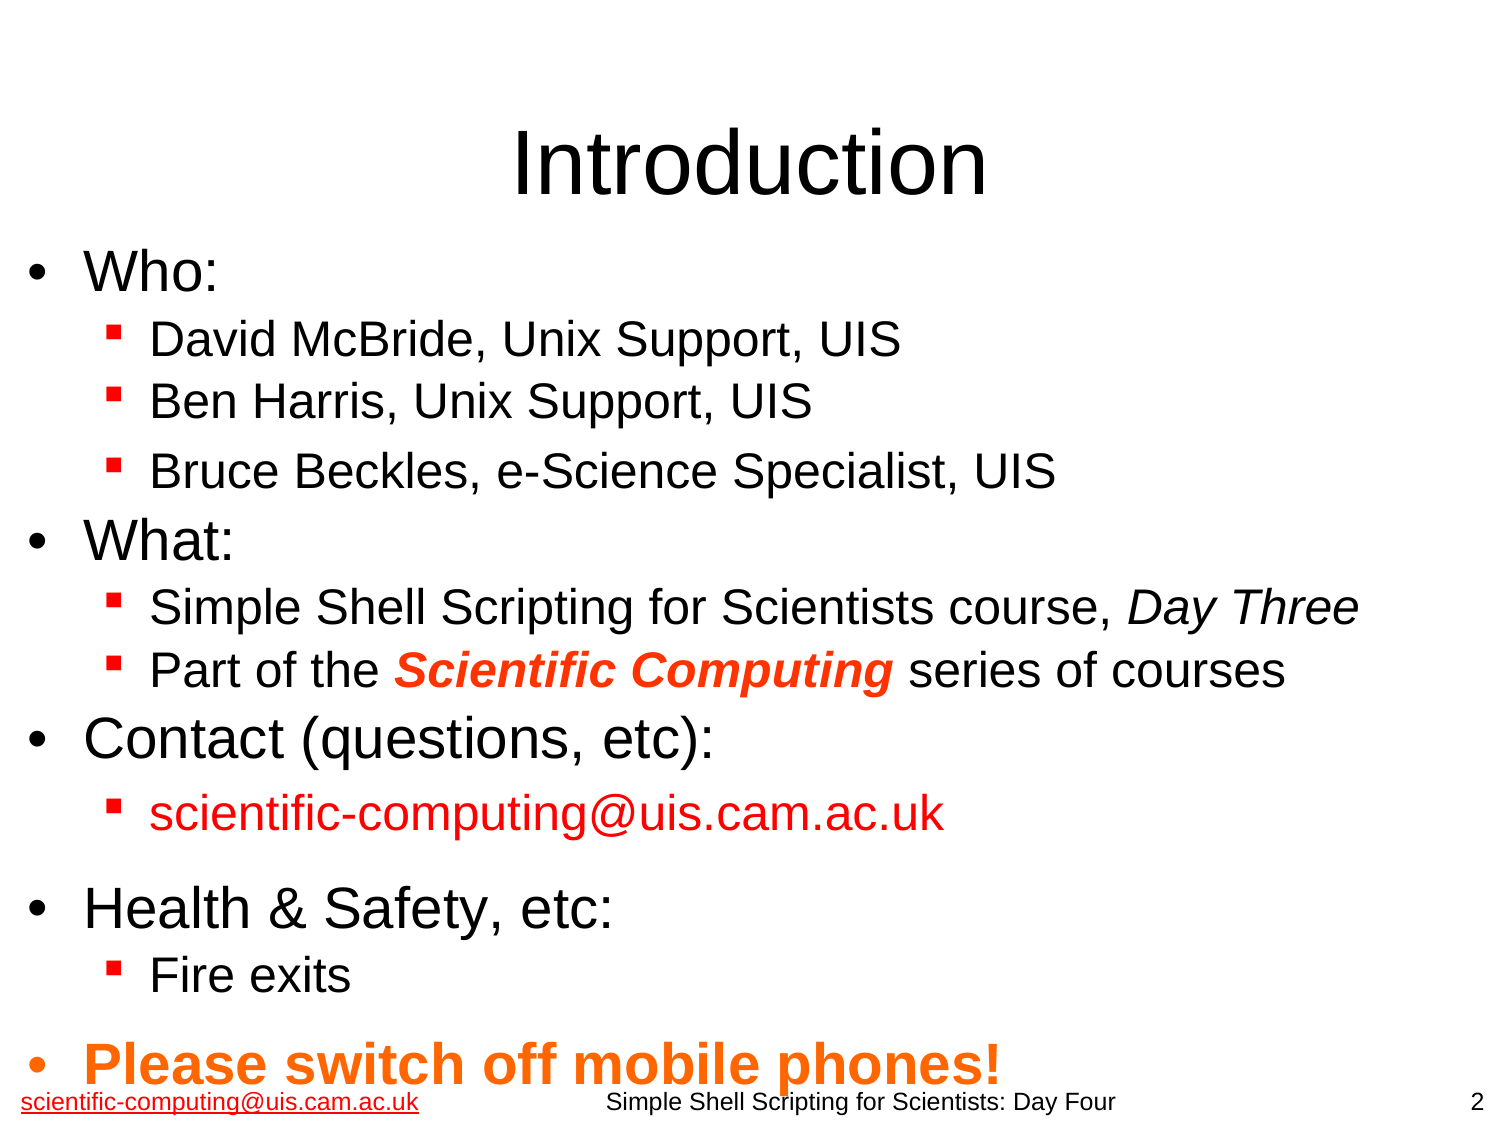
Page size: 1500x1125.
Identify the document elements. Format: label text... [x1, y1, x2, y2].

title Introduction [99, 99, 1401, 225]
list Who: David McBride, Unix Support, UIS Ben Harris, Unix Support, UIS Bruce Beckles, e-Science Specialist, UIS What: Simple Shell Scripting for Scientists course, Day Three Part of the Scientific Computing series of courses Contact (questions, etc): scientific-computing@uis.cam.ac.uk Health & Safety, etc: Fire exits Please switch off mobile phones! [12, 237, 1488, 1111]
